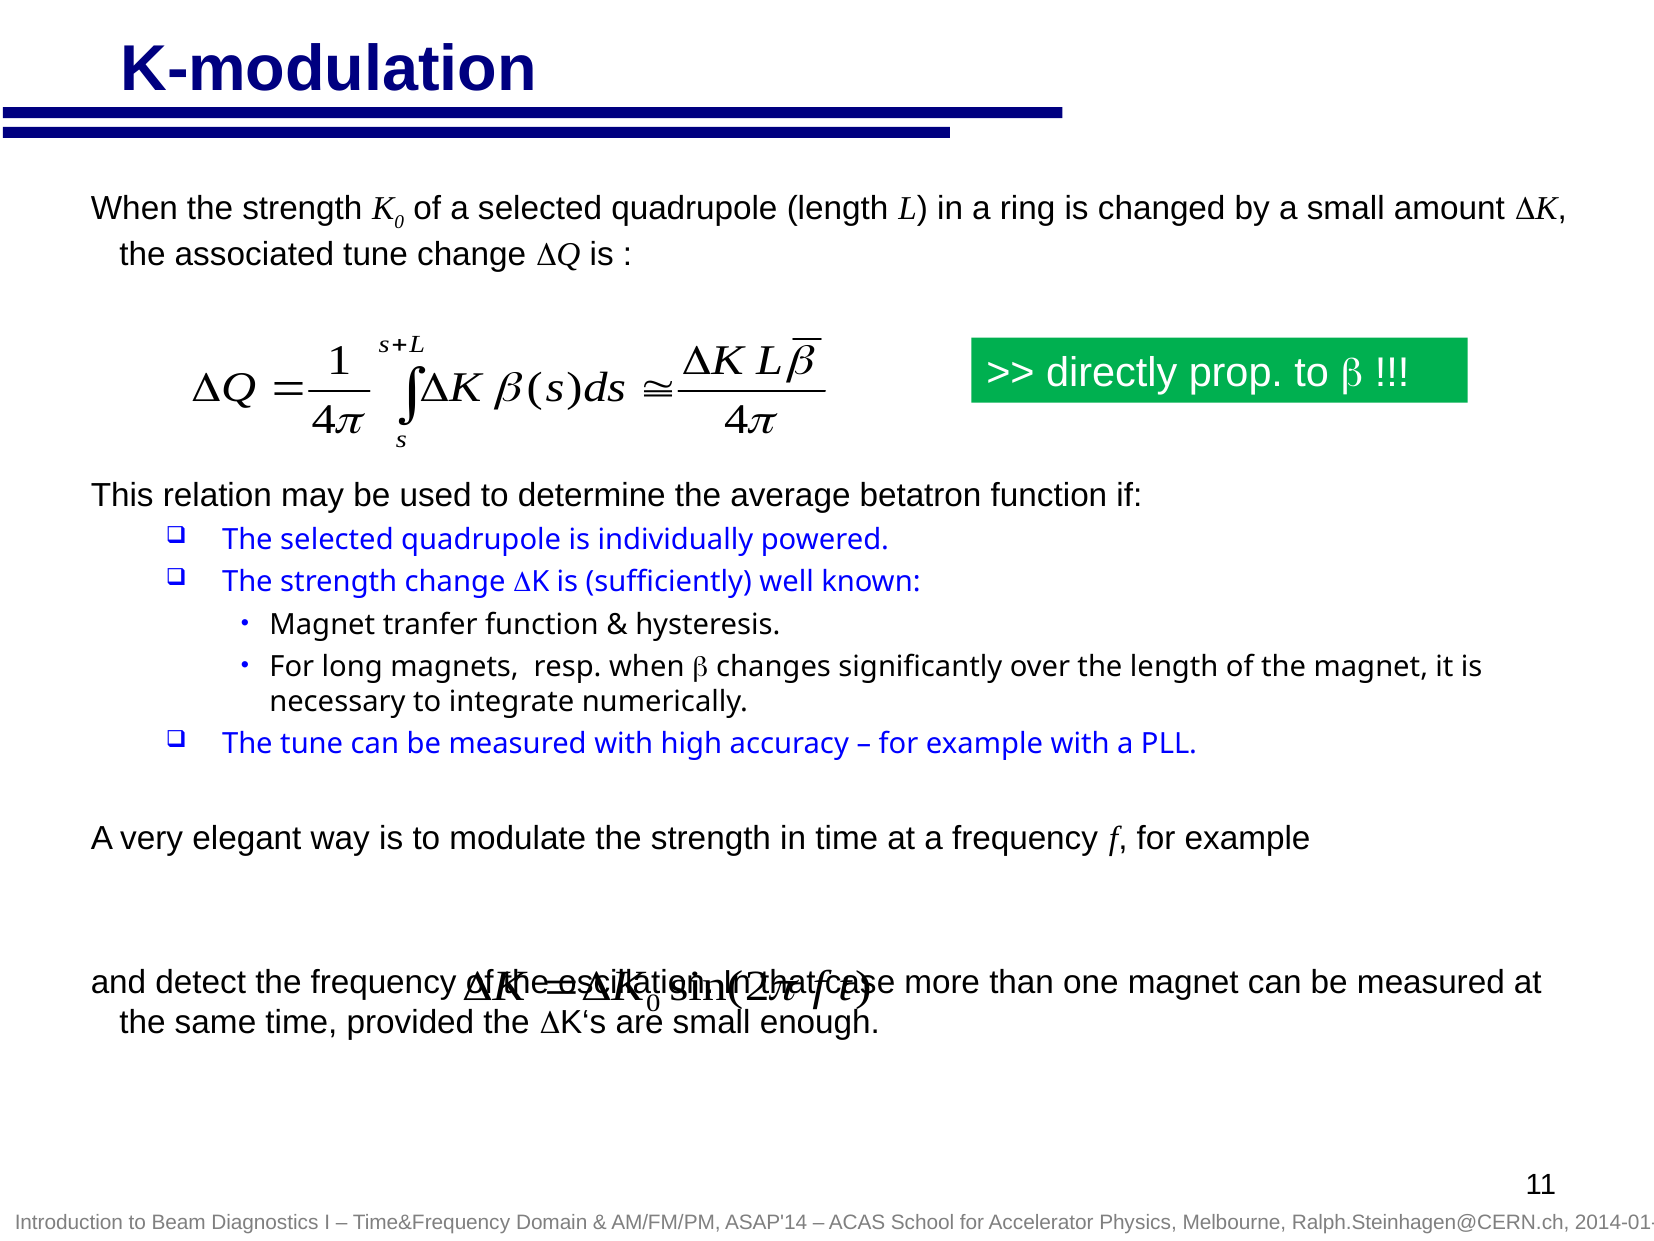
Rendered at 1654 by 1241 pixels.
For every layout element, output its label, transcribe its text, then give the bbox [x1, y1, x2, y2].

text_box >> directly prop. to  !!! [971, 337, 1468, 403]
chart [454, 957, 879, 1023]
text_box <number> [1184, 1157, 1571, 1216]
text_box When the strength K0 of a selected quadrupole (length L) in a ring is changed by a small amount K, the associated tune change Q is : This relation may be used to determine the average betatron function if: The selected quadrupole is individually powered. The strength change K is (sufficiently) well known: Magnet tranfer function & hysteresis. For long magnets, resp. when  changes significantly over the length of the magnet, it is necessary to integrate numerically. The tune can be measured with high accuracy – for example with a PLL. A very elegant way is to modulate the strength in time at a frequency f, for example and detect the frequency of the oscillation. In that case more than one magnet can be measured at the same time, provided the K‘s are small enough. [75, 179, 1592, 1137]
title K-modulation [82, 0, 1558, 130]
chart [184, 323, 835, 458]
